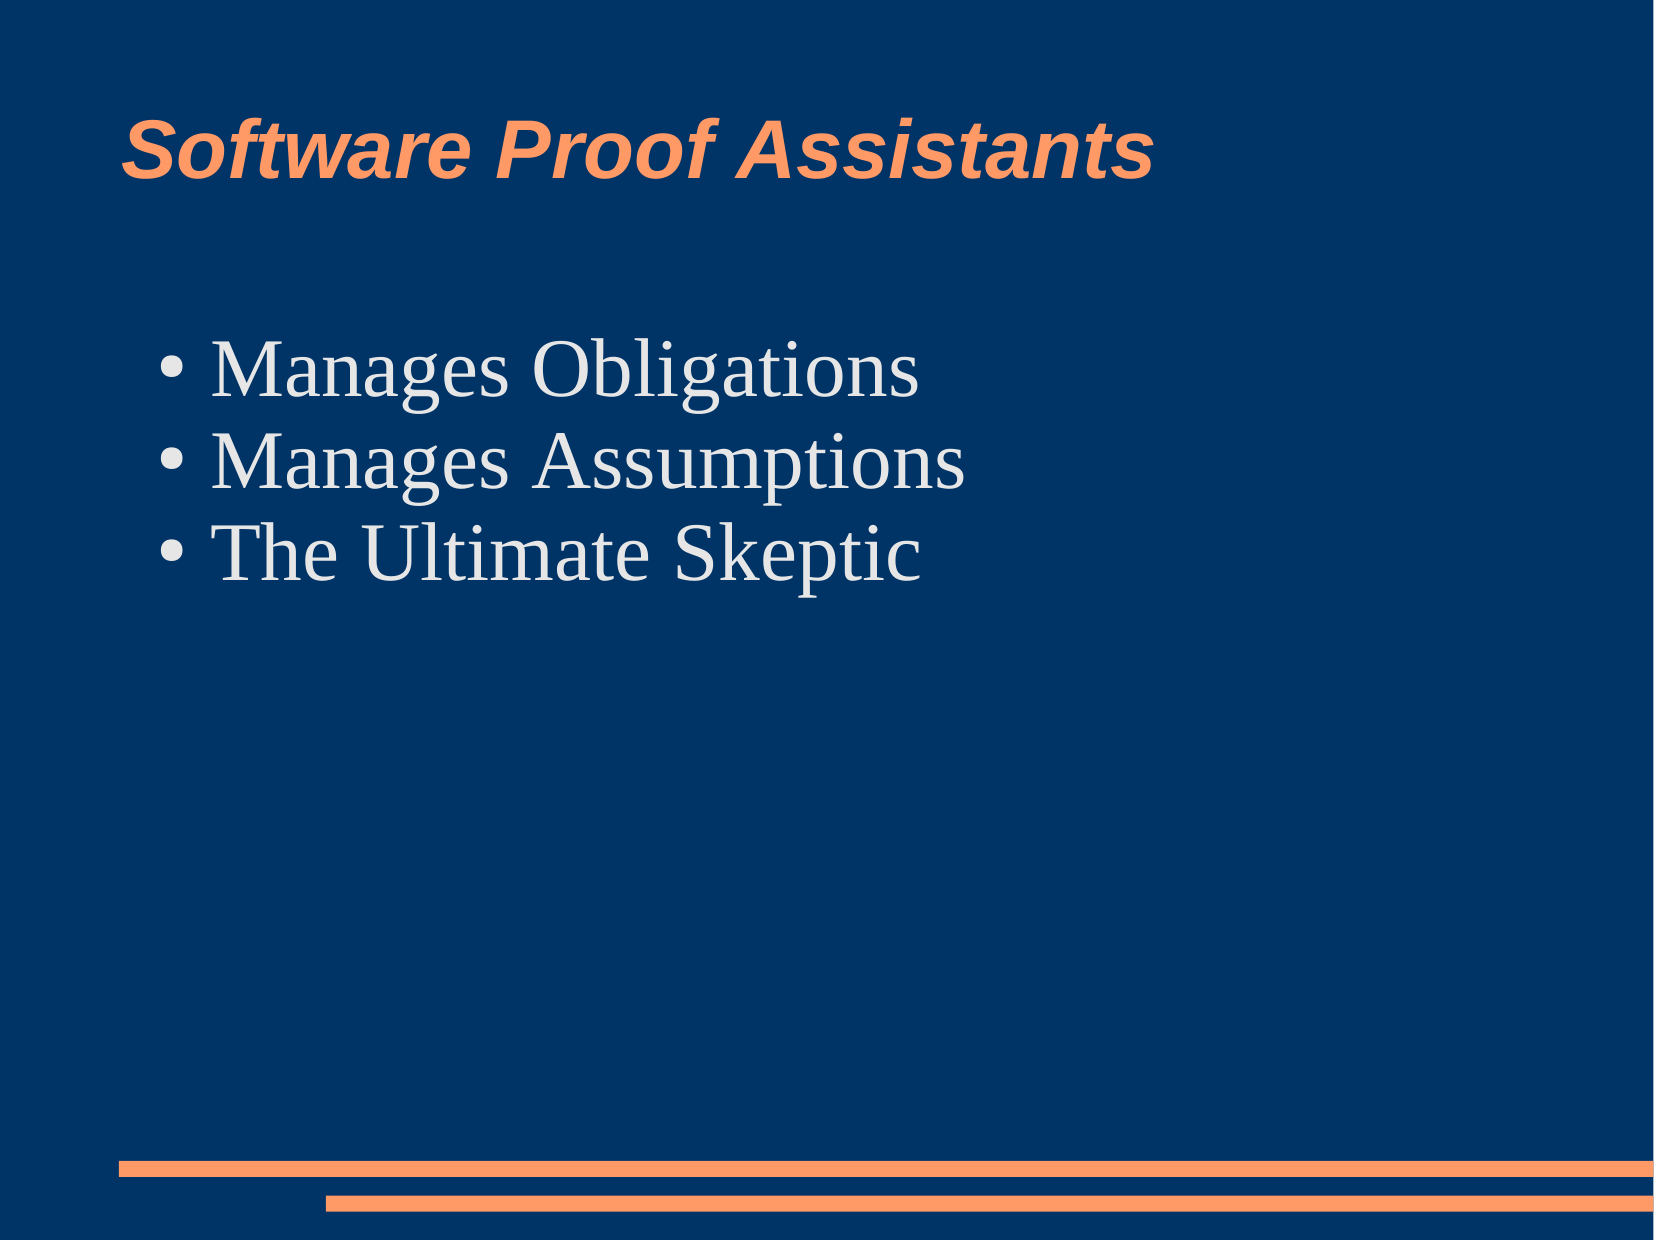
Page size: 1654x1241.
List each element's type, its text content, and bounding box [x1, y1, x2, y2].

list Manages Obligations Manages Assumptions The Ultimate Skeptic [121, 322, 1561, 1133]
title Software Proof Assistants [121, 46, 1534, 254]
